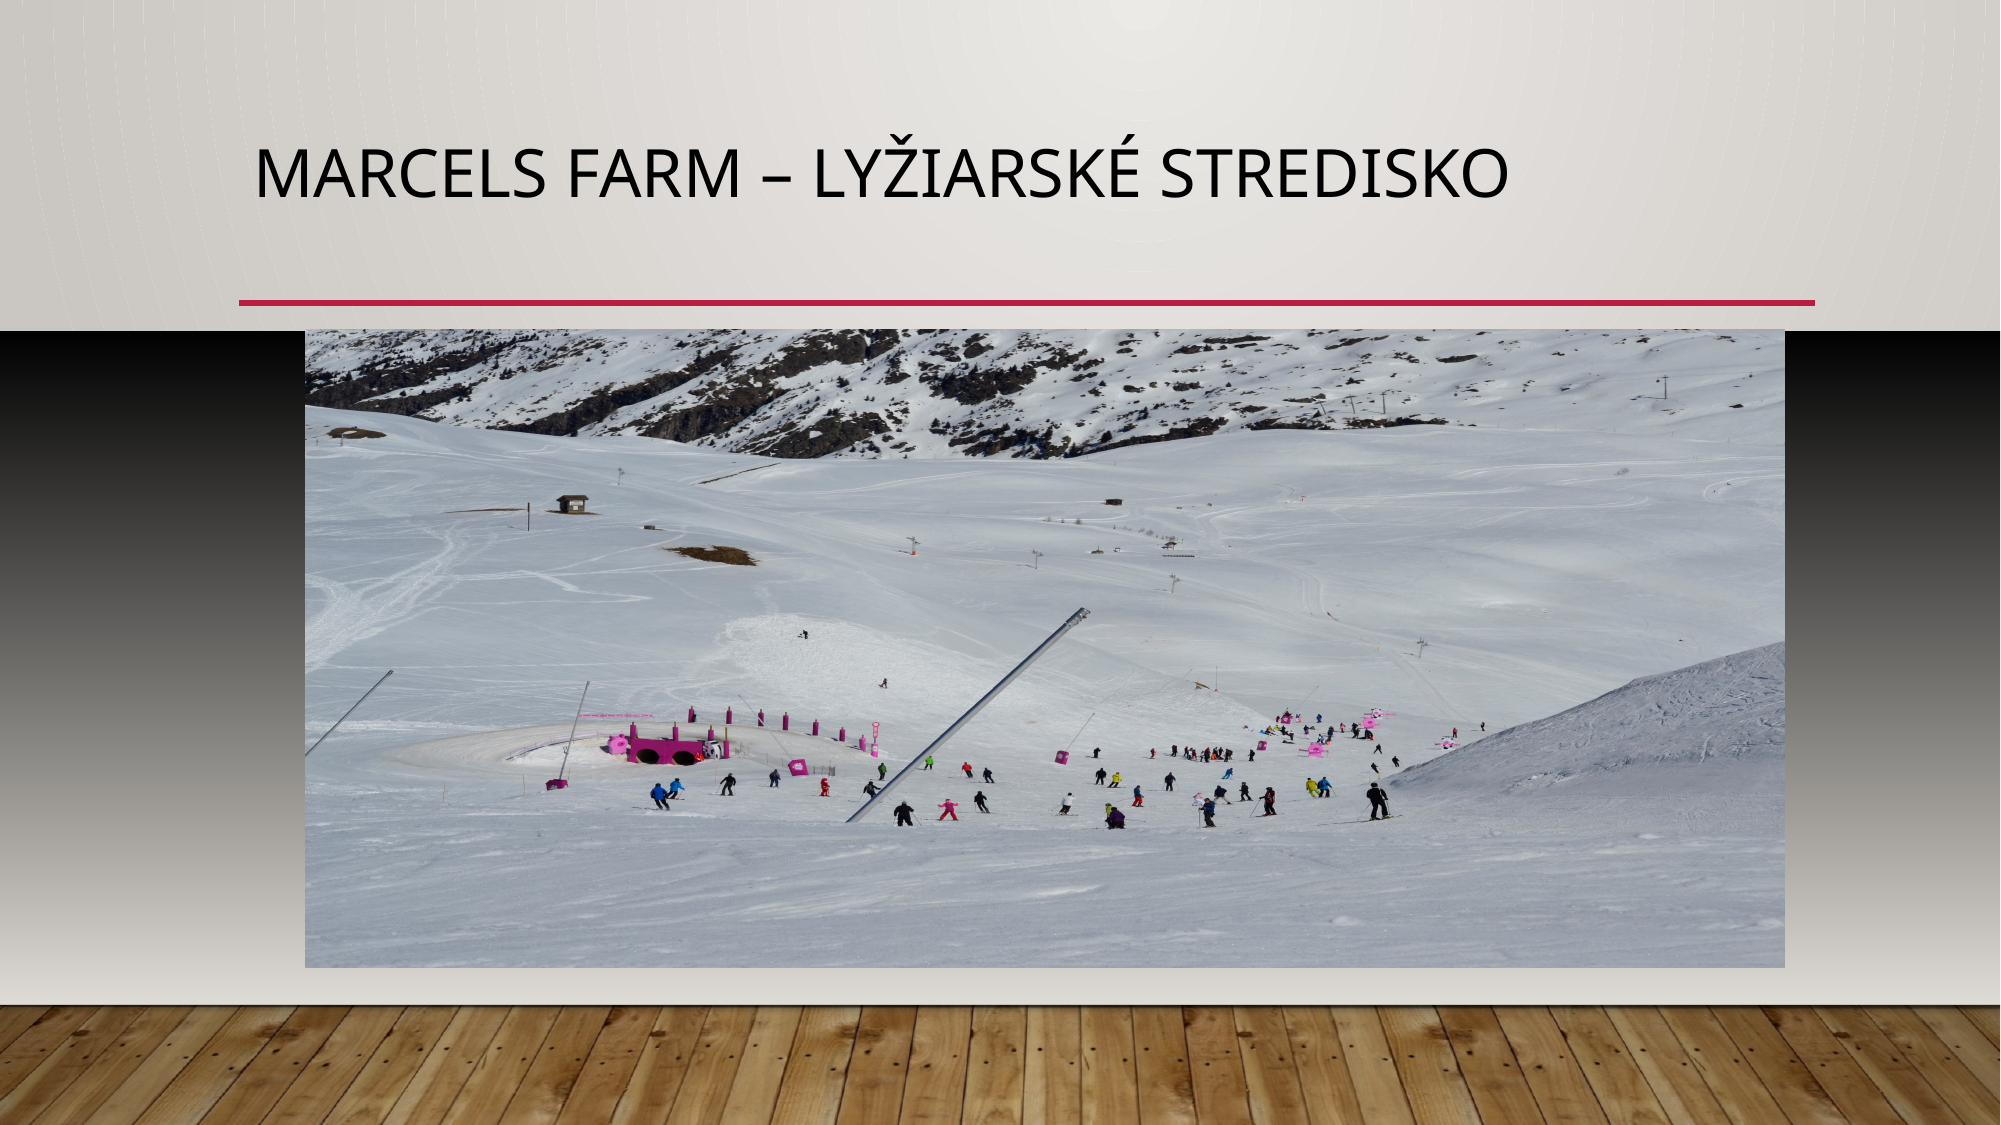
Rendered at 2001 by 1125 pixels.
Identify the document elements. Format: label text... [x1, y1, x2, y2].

picture [305, 329, 1785, 968]
title Marcels farm – lyžiarské stredisko [238, 131, 1814, 305]
